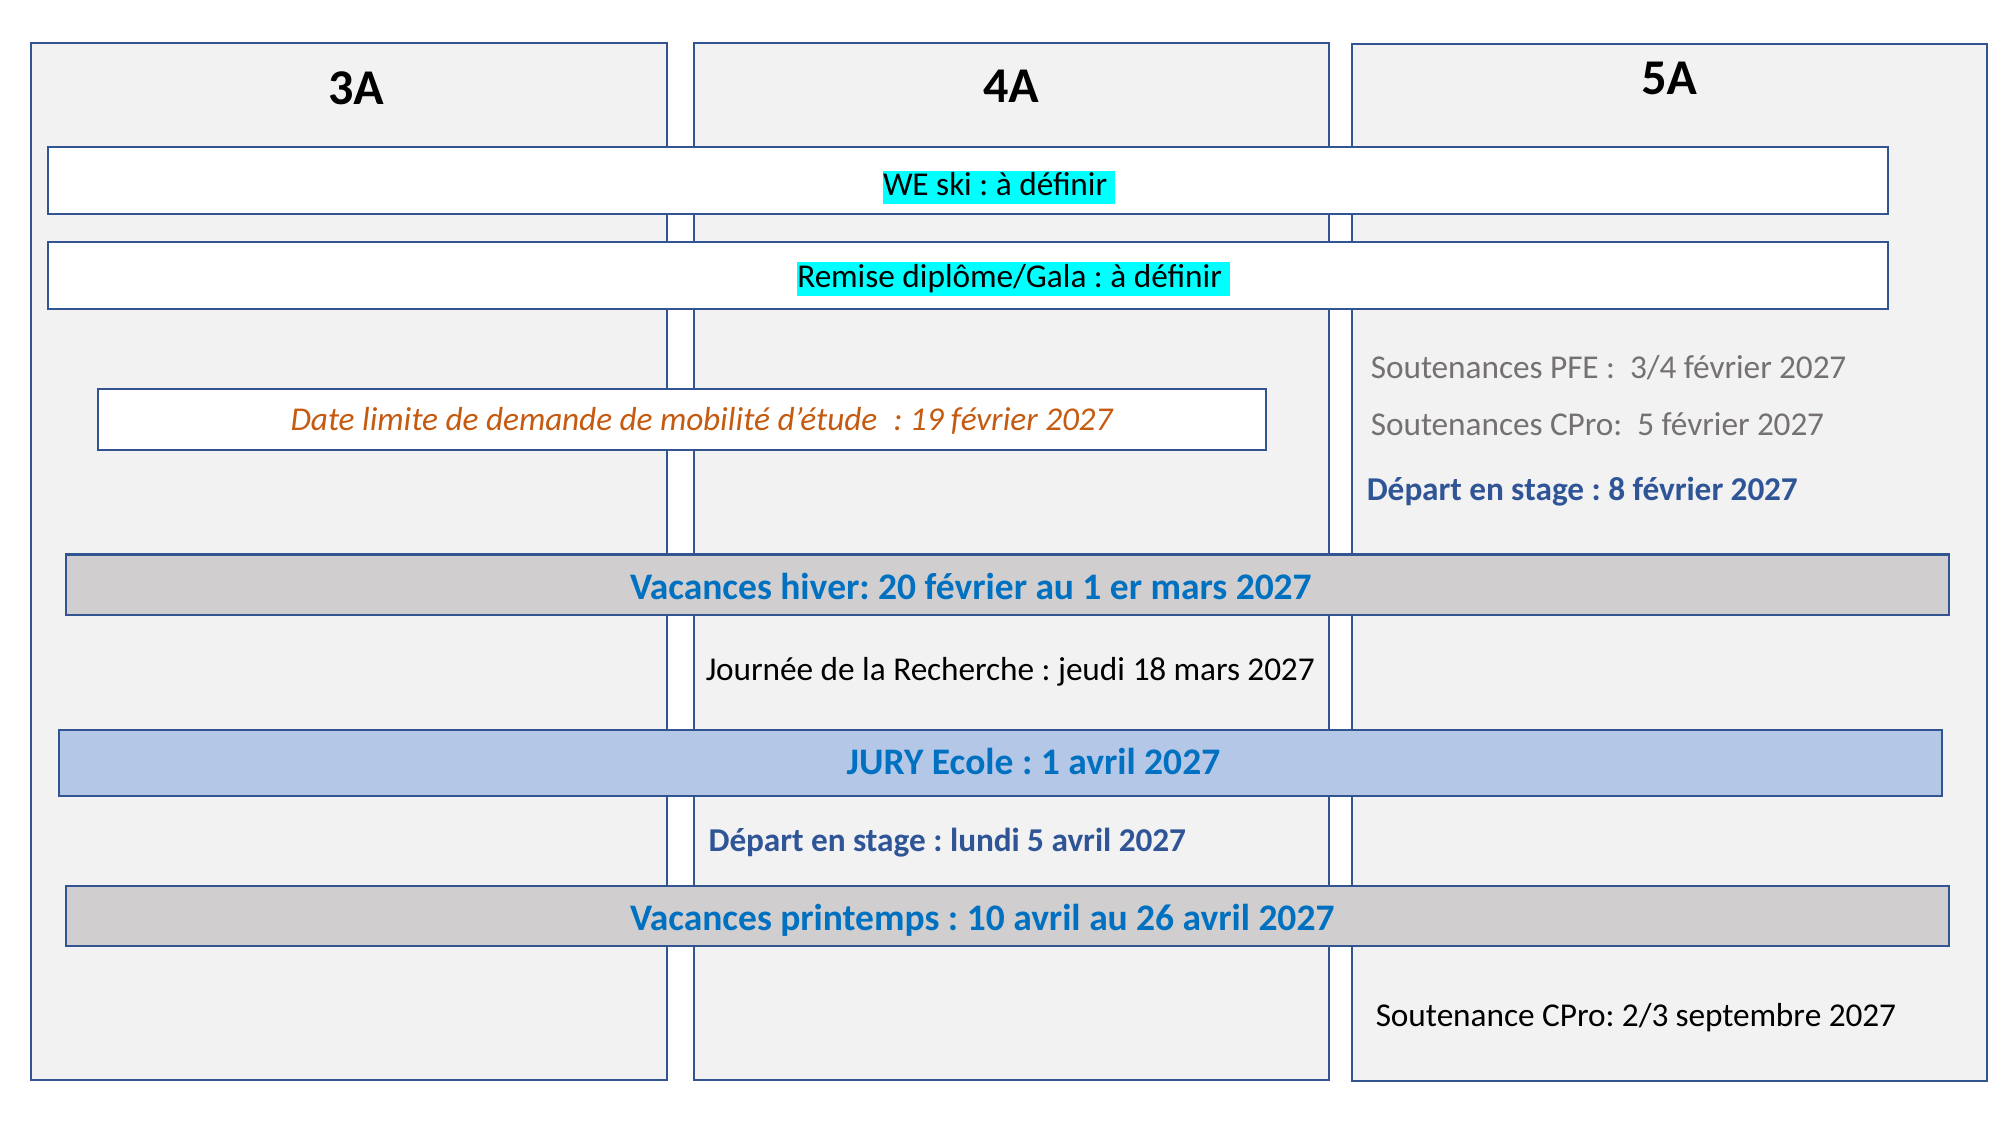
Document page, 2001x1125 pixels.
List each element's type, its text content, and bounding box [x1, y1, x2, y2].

text_box WE ski : à définir [868, 154, 1938, 210]
text_box 3A [313, 47, 399, 123]
text_box [31, 42, 1988, 1081]
text_box 5A [1626, 37, 1712, 113]
text_box Remise diplôme/Gala : à définir [782, 246, 1852, 302]
text_box Départ en stage : lundi 5 avril 2027 [693, 810, 1312, 866]
text_box Soutenance CPro: 2/3 septembre 2027 [1361, 986, 1979, 1041]
text_box Vacances hiver: 20 février au 1 er mars 2027 [615, 554, 1494, 615]
text_box JURY Ecole : 1 avril 2027 [831, 729, 1538, 790]
text_box 4A [968, 44, 1054, 120]
text_box Journée de la Recherche : jeudi 18 mars 2027 [691, 640, 1361, 695]
text_box Départ en stage : 8 février 2027 [1352, 459, 1970, 515]
text_box Vacances printemps : 10 avril au 26 avril 2027 [615, 885, 1494, 946]
text_box Soutenances CPro: 5 février 2027 [1356, 394, 2000, 450]
text_box Soutenances PFE : 3/4 février 2027 [1356, 337, 2000, 393]
text_box Date limite de demande de mobilité d’étude : 19 février 2027 [275, 389, 1290, 445]
